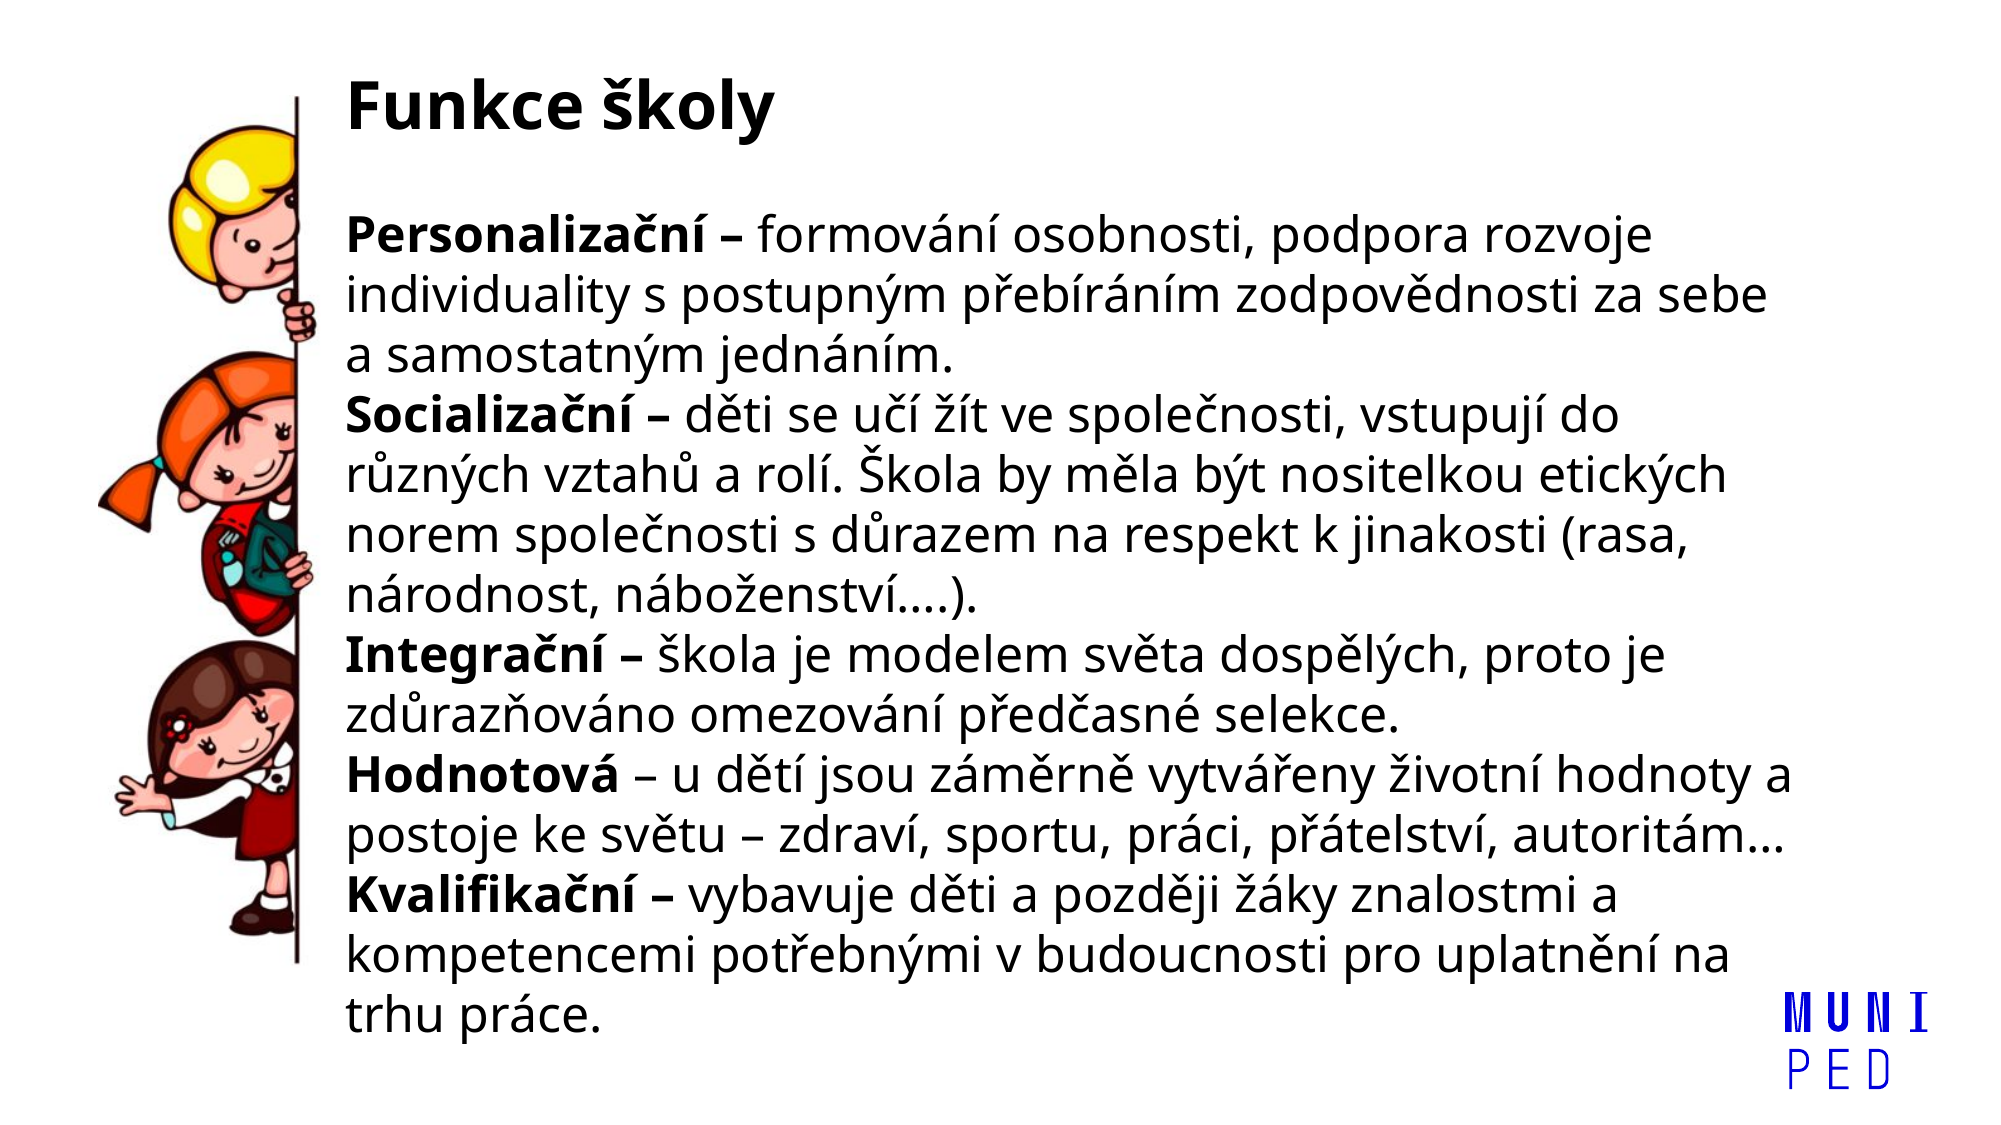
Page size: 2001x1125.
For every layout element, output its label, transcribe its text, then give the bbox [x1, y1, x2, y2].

text_box Funkce školy Personalizační – formování osobnosti, podpora rozvoje individuality s postupným přebíráním zodpovědnosti za sebe a samostatným jednáním. Socializační – děti se učí žít ve společnosti, vstupují do různých vztahů a rolí. Škola by měla být nositelkou etických norem společnosti s důrazem na respekt k jinakosti (rasa, národnost, náboženství….). Integrační – škola je modelem světa dospělých, proto je zdůrazňováno omezování předčasné selekce. Hodnotová – u dětí jsou záměrně vytvářeny životní hodnoty a postoje ke světu – zdraví, sportu, práci, přátelství, autoritám… Kvalifikační – vybavuje děti a později žáky znalostmi a kompetencemi potřebnými v budoucnosti pro uplatnění na trhu práce. [330, 55, 1810, 1060]
picture [98, 95, 330, 968]
